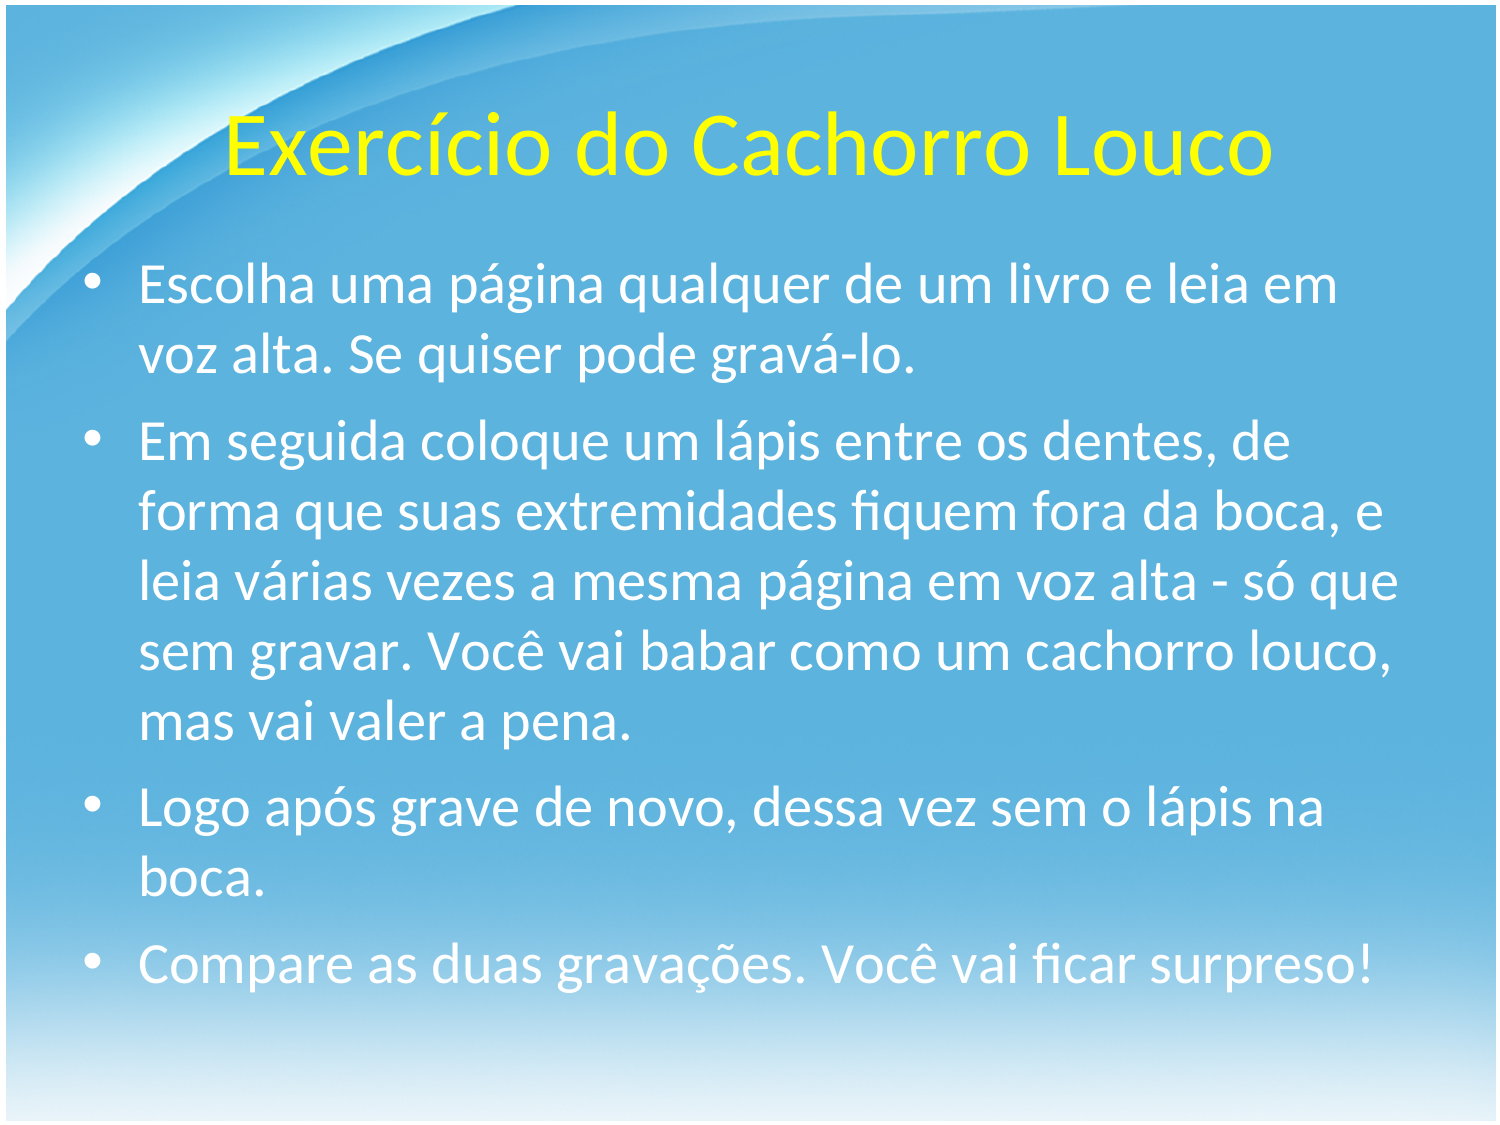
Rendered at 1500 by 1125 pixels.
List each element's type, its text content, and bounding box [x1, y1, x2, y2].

text_box Escolha uma página qualquer de um livro e leia em voz alta. Se quiser pode gravá-lo. Em seguida coloque um lápis entre os dentes, de forma que suas extremidades fiquem fora da boca, e leia várias vezes a mesma página em voz alta - só que sem gravar. Você vai babar como um cachorro louco, mas vai valer a pena. Logo após grave de novo, dessa vez sem o lápis na boca. Compare as duas gravações. Você vai ficar surpreso! [67, 237, 1418, 981]
picture [0, 0, 1500, 1125]
title Exercício do Cachorro Louco [75, 21, 1425, 257]
